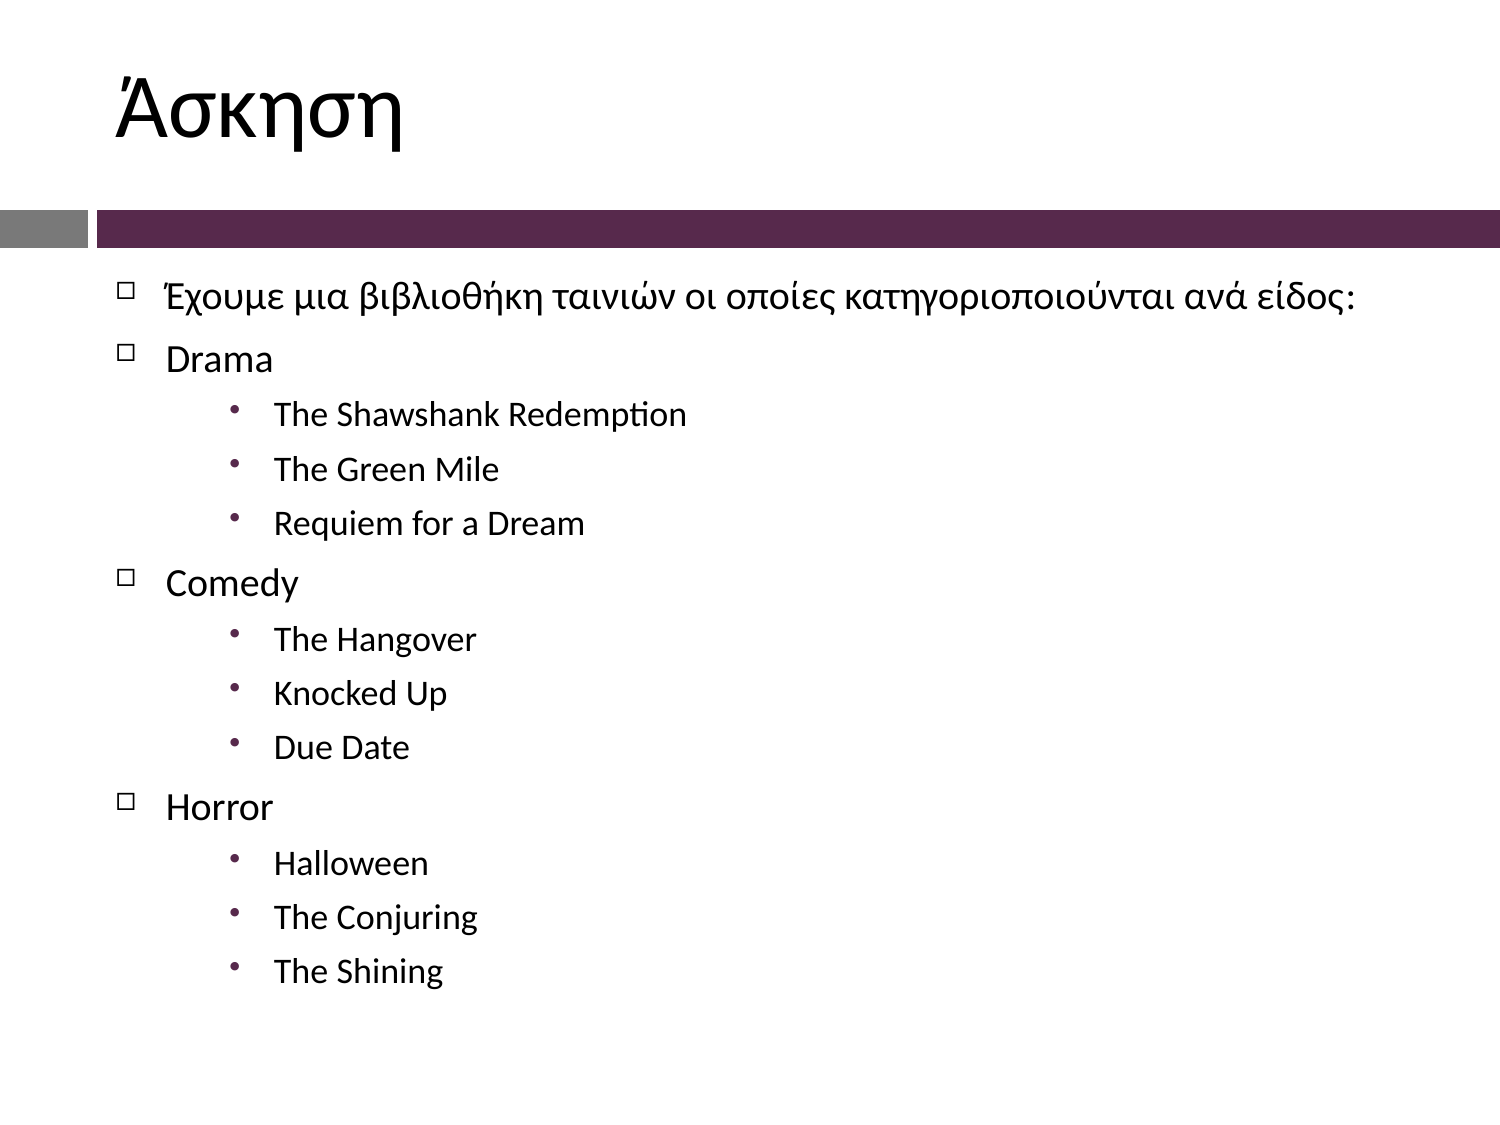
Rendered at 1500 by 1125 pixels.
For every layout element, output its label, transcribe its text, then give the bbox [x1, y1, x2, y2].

title Άσκηση [100, 19, 1438, 182]
list Έχουμε μια βιβλιοθήκη ταινιών οι οποίες κατηγοριοποιούνται ανά είδος: Drama The Shawshank Redemption The Green Mile Requiem for a Dream Comedy The Hangover Knocked Up Due Date Horror Halloween The Conjuring The Shining [100, 262, 1438, 1000]
